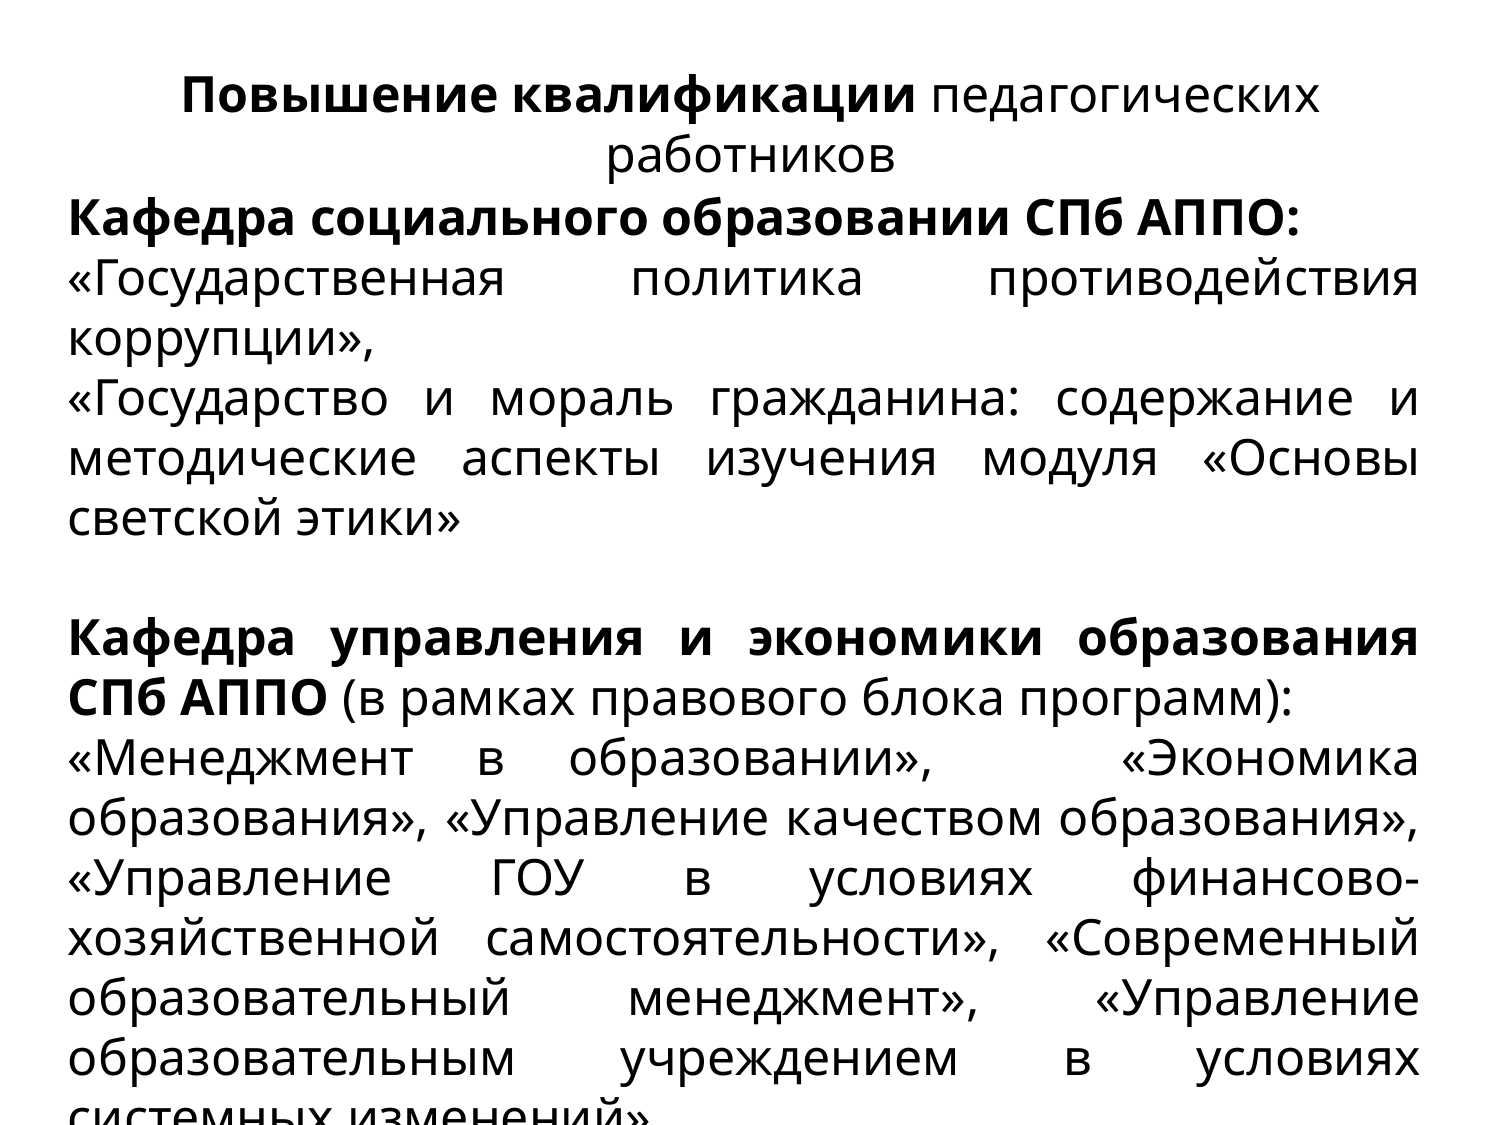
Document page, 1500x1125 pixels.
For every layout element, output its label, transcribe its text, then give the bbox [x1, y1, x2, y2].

text_box Кафедра социального образовании СПб АППО: «Государственная политика противодействия коррупции», «Государство и мораль гражданина: содержание и методические аспекты изучения модуля «Основы светской этики» Кафедра управления и экономики образования СПб АППО (в рамках правового блока программ): «Менеджмент в образовании», «Экономика образования», «Управление качеством образования», «Управление ГОУ в условиях финансово-хозяйственной самостоятельности», «Современный образовательный менеджмент», «Управление образовательным учреждением в условиях системных изменений» [53, 125, 1436, 1125]
text_box Повышение квалификации педагогических работников [88, 54, 1413, 125]
